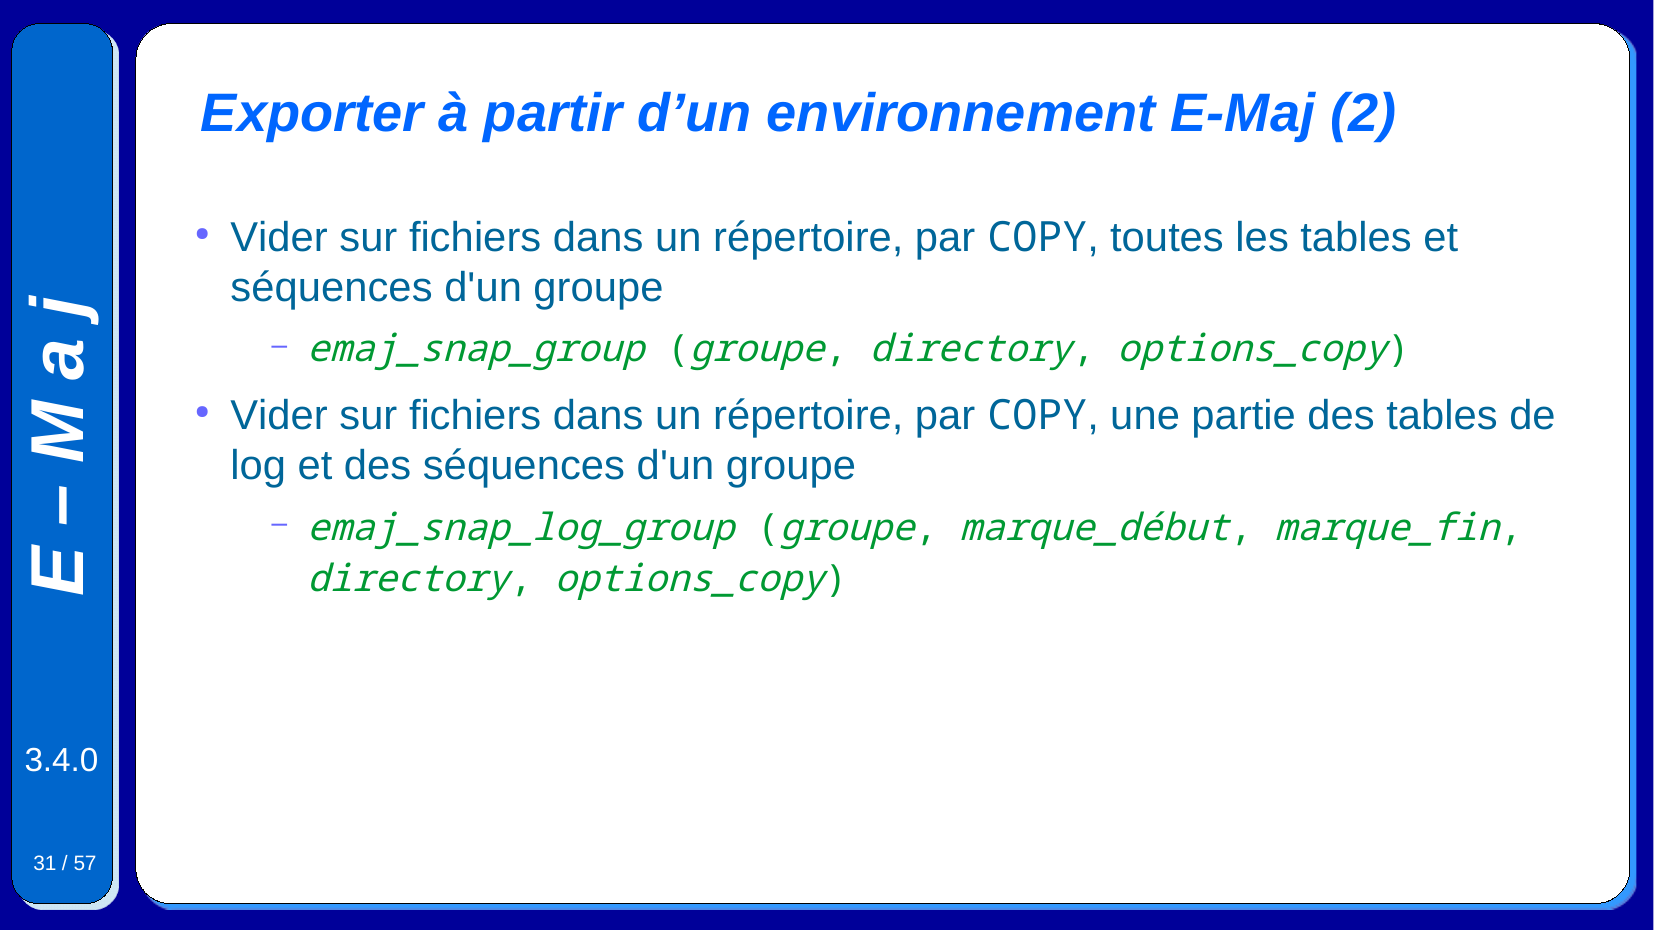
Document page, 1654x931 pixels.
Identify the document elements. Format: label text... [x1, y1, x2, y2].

list Vider sur fichiers dans un répertoire, par COPY, toutes les tables et séquences d'un groupe emaj_snap_group (groupe, directory, options_copy) Vider sur fichiers dans un répertoire, par COPY, une partie des tables de log et des séquences d'un groupe emaj_snap_log_group (groupe, marque_début, marque_fin, directory, options_copy) [177, 206, 1587, 881]
title Exporter à partir d’un environnement E-Maj (2) [200, 34, 1575, 191]
